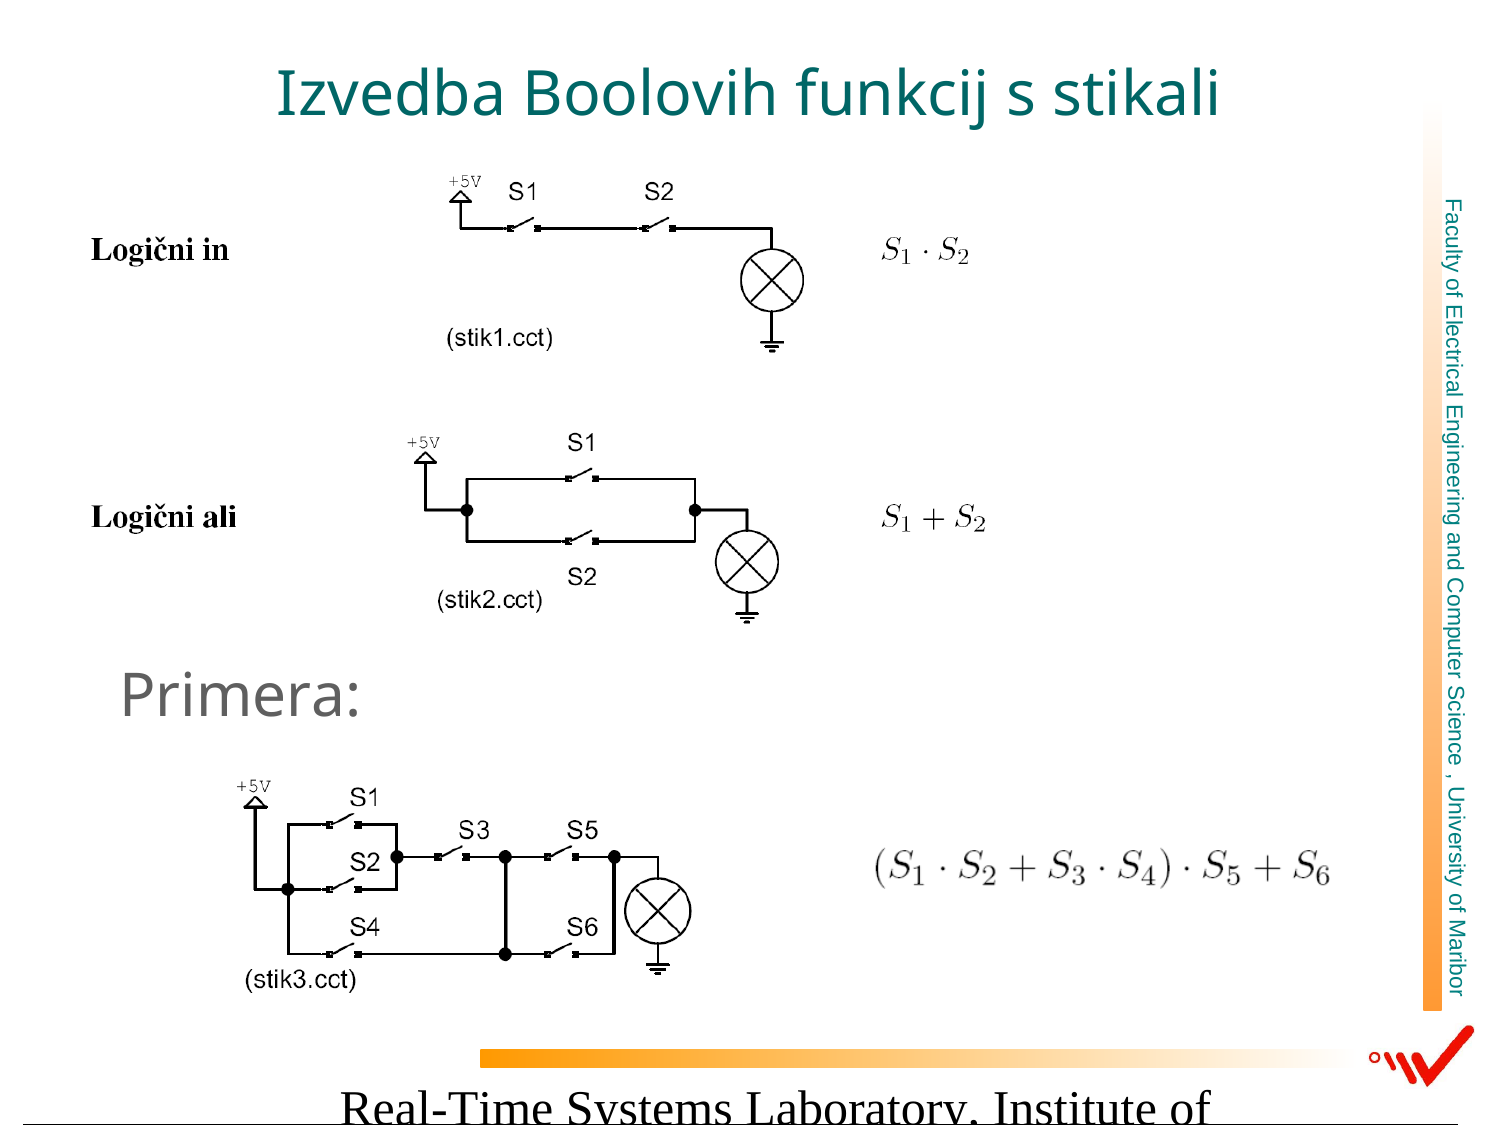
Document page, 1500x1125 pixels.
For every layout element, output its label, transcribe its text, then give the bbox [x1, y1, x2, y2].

picture [855, 828, 1344, 903]
text_box Primera: [104, 648, 718, 1046]
picture [79, 158, 987, 631]
title Izvedba Boolovih funkcij s stikali [75, 45, 1426, 233]
